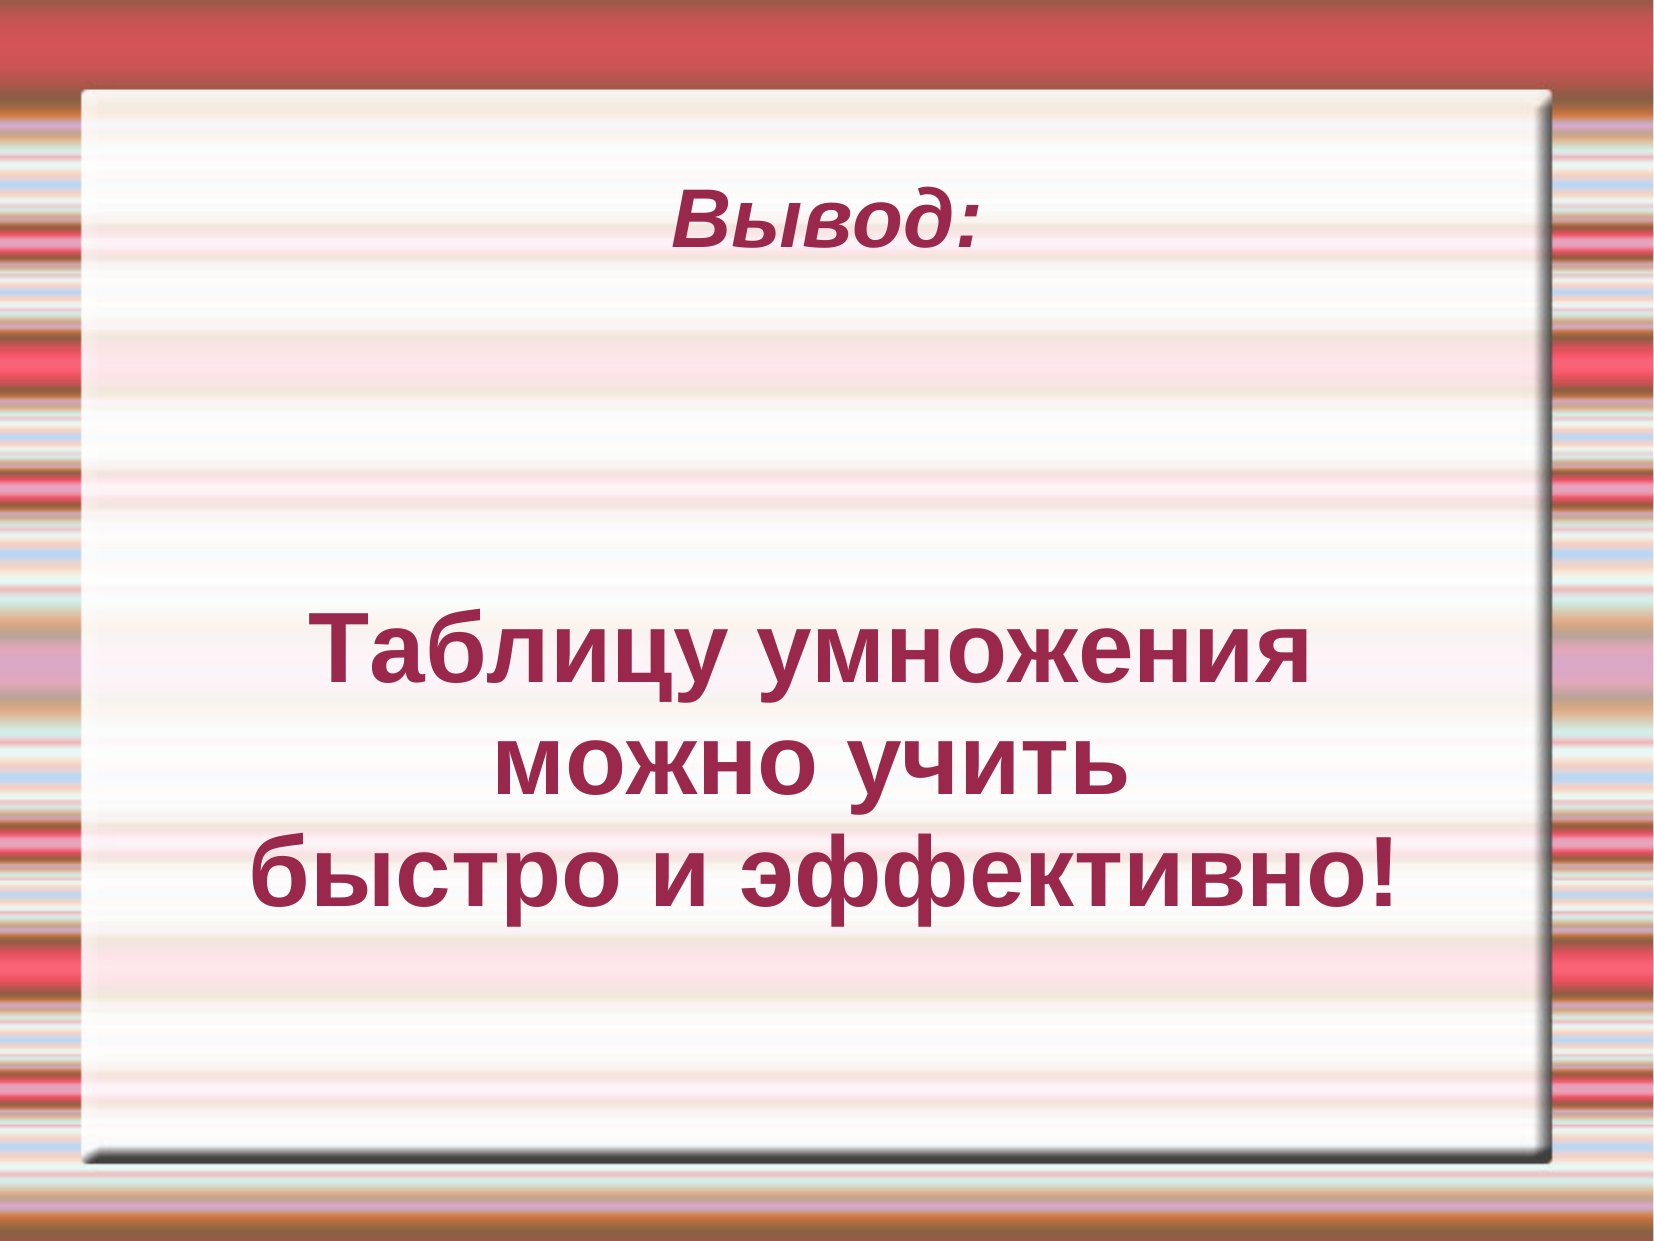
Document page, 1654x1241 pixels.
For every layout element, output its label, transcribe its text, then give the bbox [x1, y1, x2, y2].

picture [0, 0, 1654, 1241]
title Вывод: [121, 122, 1534, 315]
subtitle Таблицу умножения можно учить быстро и эффективно! [134, 358, 1516, 1162]
